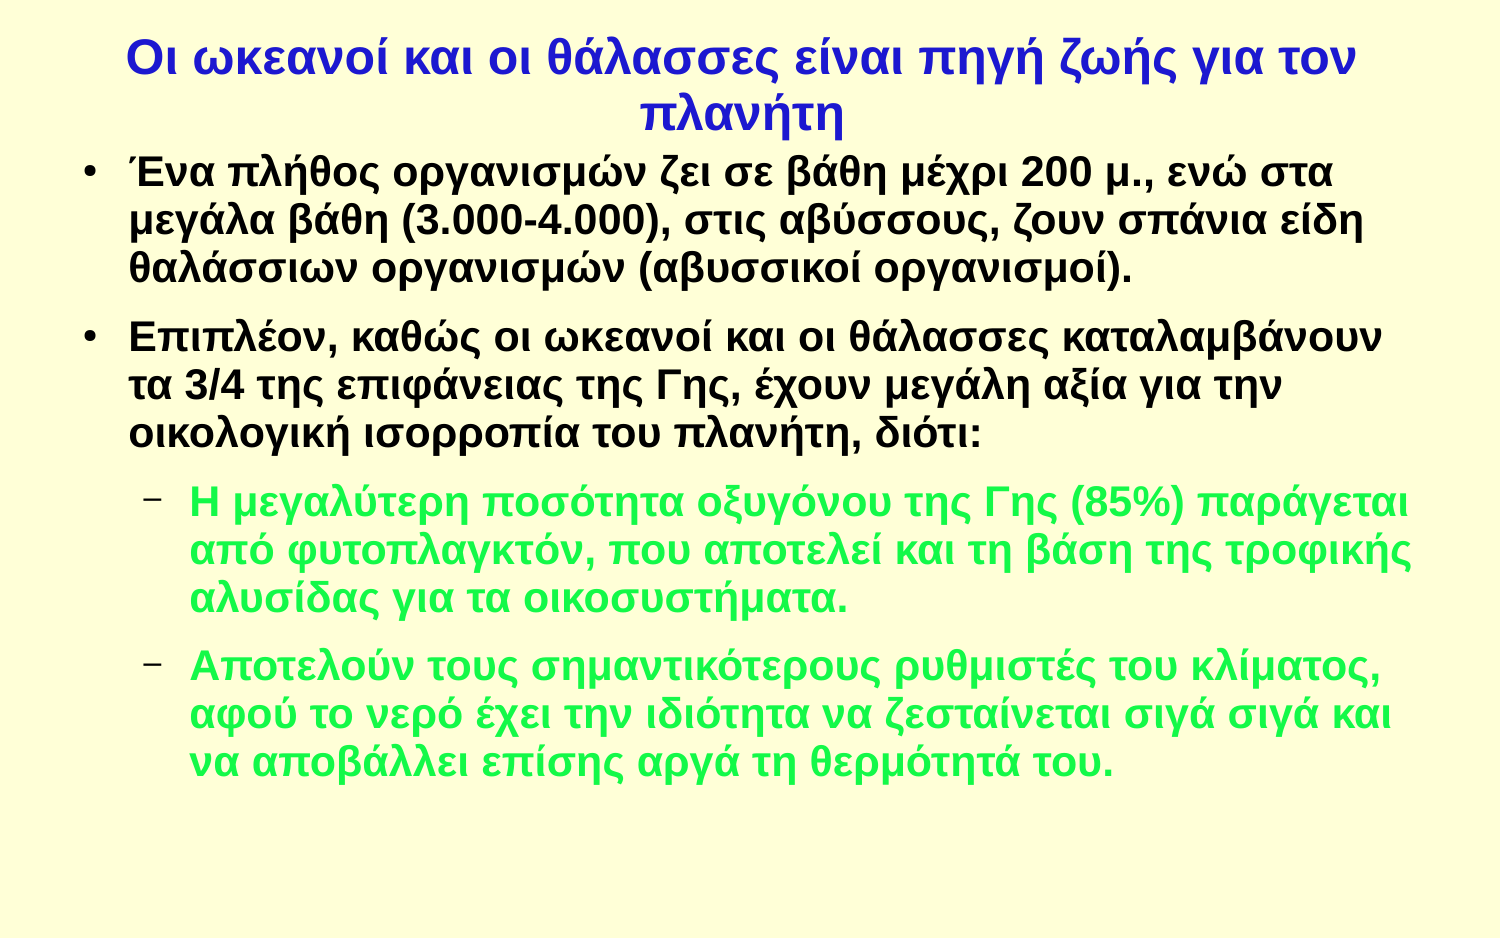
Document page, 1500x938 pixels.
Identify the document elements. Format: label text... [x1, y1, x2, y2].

title Οι ωκεανοί και οι θάλασσες είναι πηγή ζωής για τον πλανήτη [67, 29, 1418, 142]
list Ένα πλήθος οργανισμών ζει σε βάθη μέχρι 200 μ., ενώ στα μεγάλα βάθη (3.000-4.000), στις αβύσσους, ζουν σπάνια είδη θαλάσσιων οργανισμών (αβυσσικοί οργανισμοί). Επιπλέον, καθώς οι ωκεανοί και οι θάλασσες καταλαμβάνουν τα 3/4 της επιφάνειας της Γης, έχουν μεγάλη αξία για την οικολογική ισορροπία του πλανήτη, διότι: Η μεγαλύτερη ποσότητα οξυγόνου της Γης (85%) παράγεται από φυτοπλαγκτόν, που αποτελεί και τη βάση της τροφικής αλυσίδας για τα οικοσυστήματα. Αποτελούν τους σημαντικότερους ρυθμιστές του κλίματος, αφού το νερό έχει την ιδιότητα να ζεσταίνεται σιγά σιγά και να αποβάλλει επίσης αργά τη θερμότητά του. [67, 147, 1418, 857]
